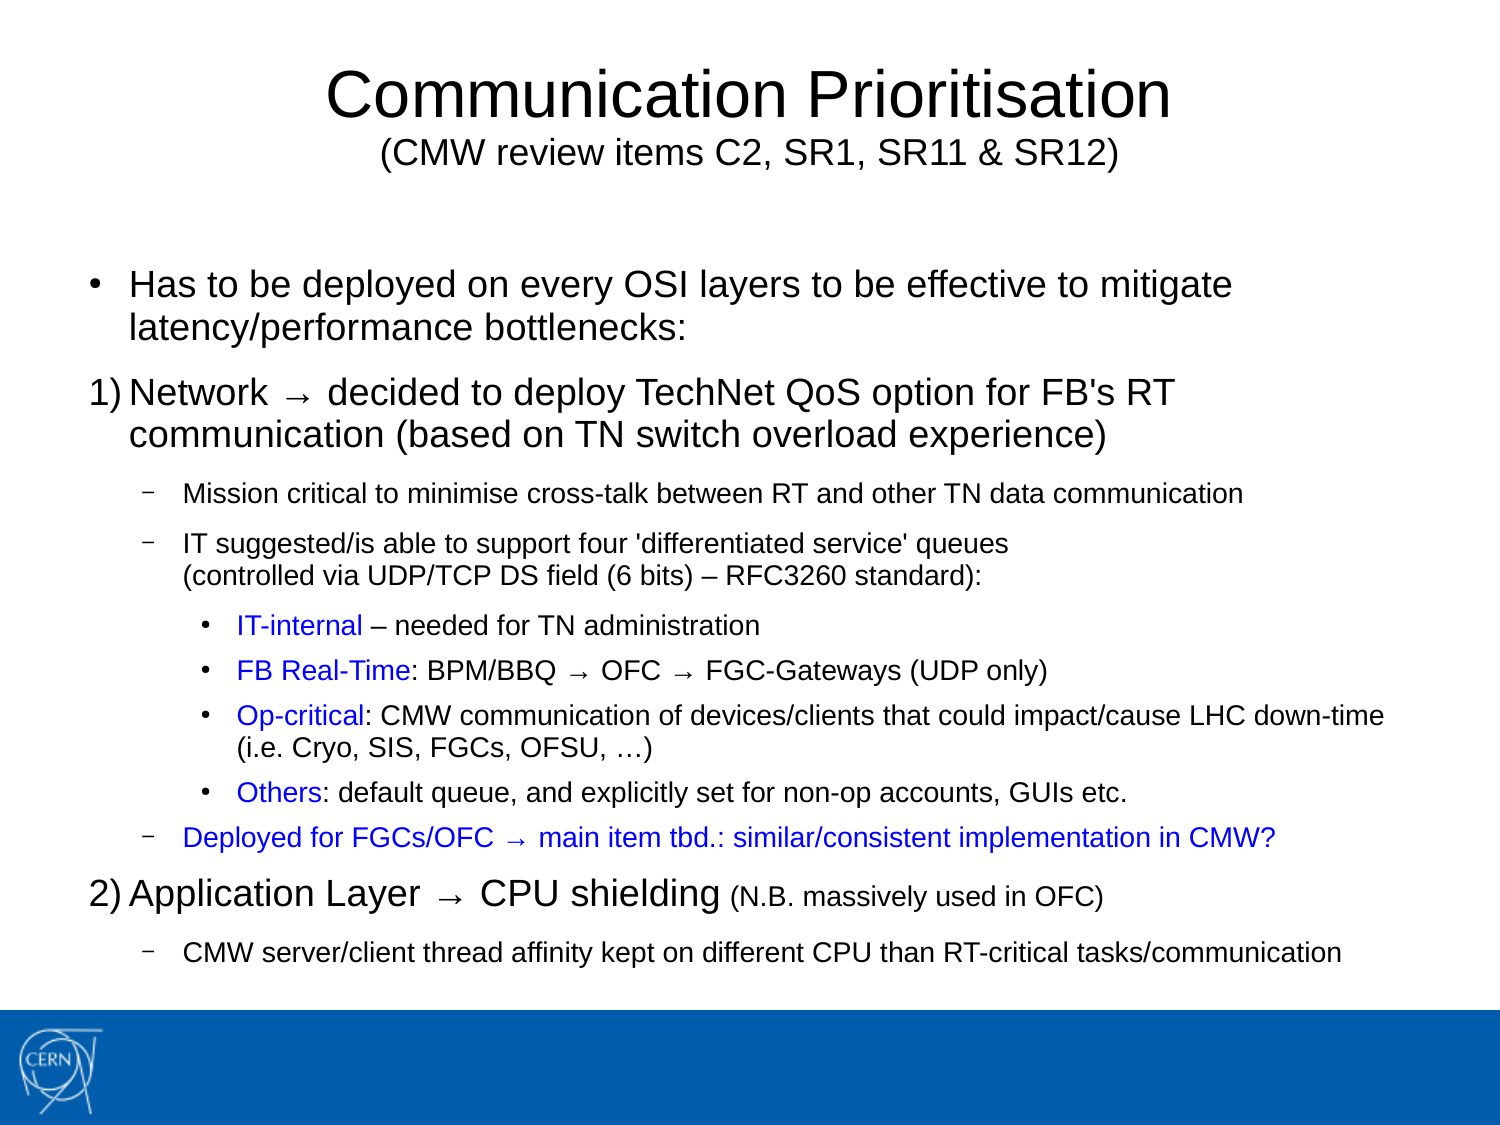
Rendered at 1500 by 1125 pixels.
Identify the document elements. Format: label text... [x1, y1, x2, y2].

title Communication Prioritisation (CMW review items C2, SR1, SR11 & SR12) [75, 38, 1425, 193]
list Has to be deployed on every OSI layers to be effective to mitigate latency/performance bottlenecks: Network → decided to deploy TechNet QoS option for FB's RT communication (based on TN switch overload experience) Mission critical to minimise cross-talk between RT and other TN data communication IT suggested/is able to support four 'differentiated service' queues (controlled via UDP/TCP DS field (6 bits) – RFC3260 standard): IT-internal – needed for TN administration FB Real-Time: BPM/BBQ → OFC → FGC-Gateways (UDP only) Op-critical: CMW communication of devices/clients that could impact/cause LHC down-time (i.e. Cryo, SIS, FGCs, OFSU, …) Others: default queue, and explicitly set for non-op accounts, GUIs etc. Deployed for FGCs/OFC → main item tbd.: similar/consistent implementation in CMW? Application Layer → CPU shielding (N.B. massively used in OFC) CMW server/client thread affinity kept on different CPU than RT-critical tasks/communication [75, 263, 1395, 979]
